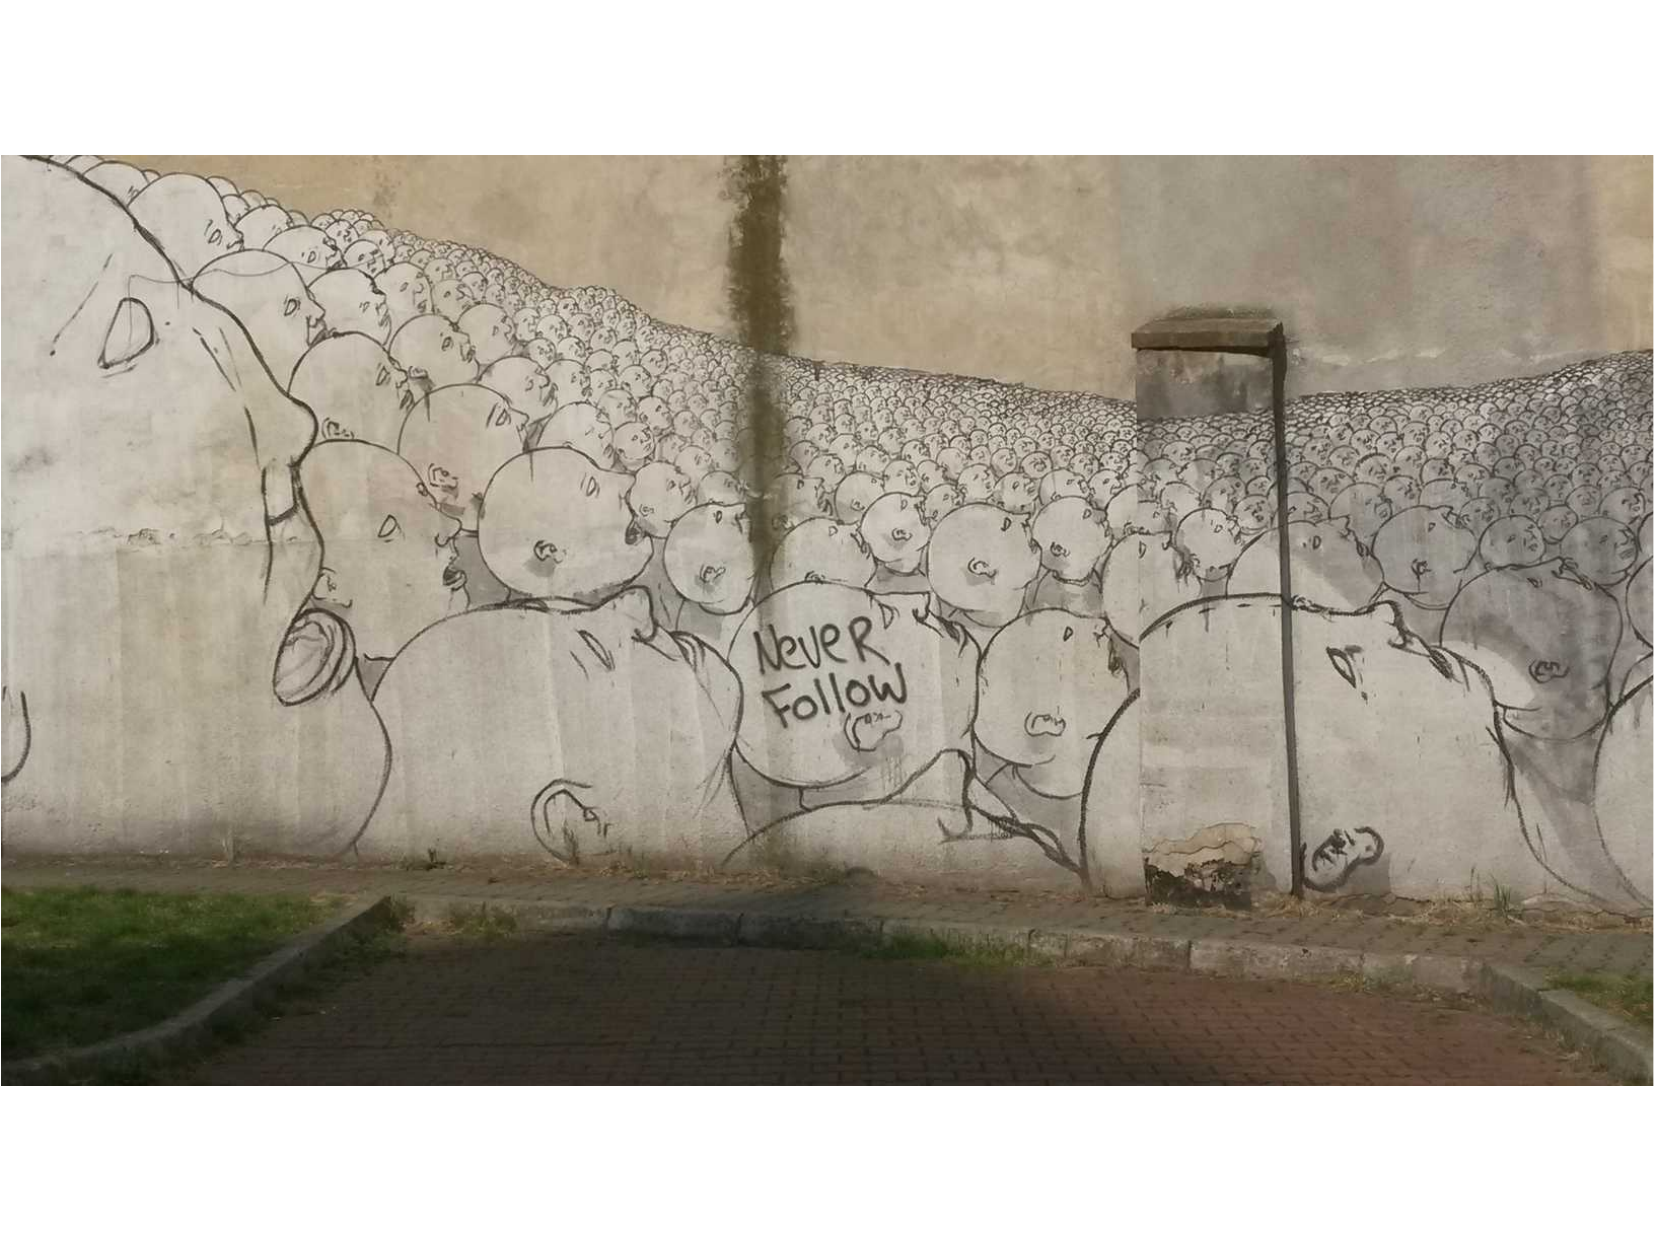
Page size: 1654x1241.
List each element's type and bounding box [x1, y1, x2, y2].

picture [1, 155, 1654, 1086]
